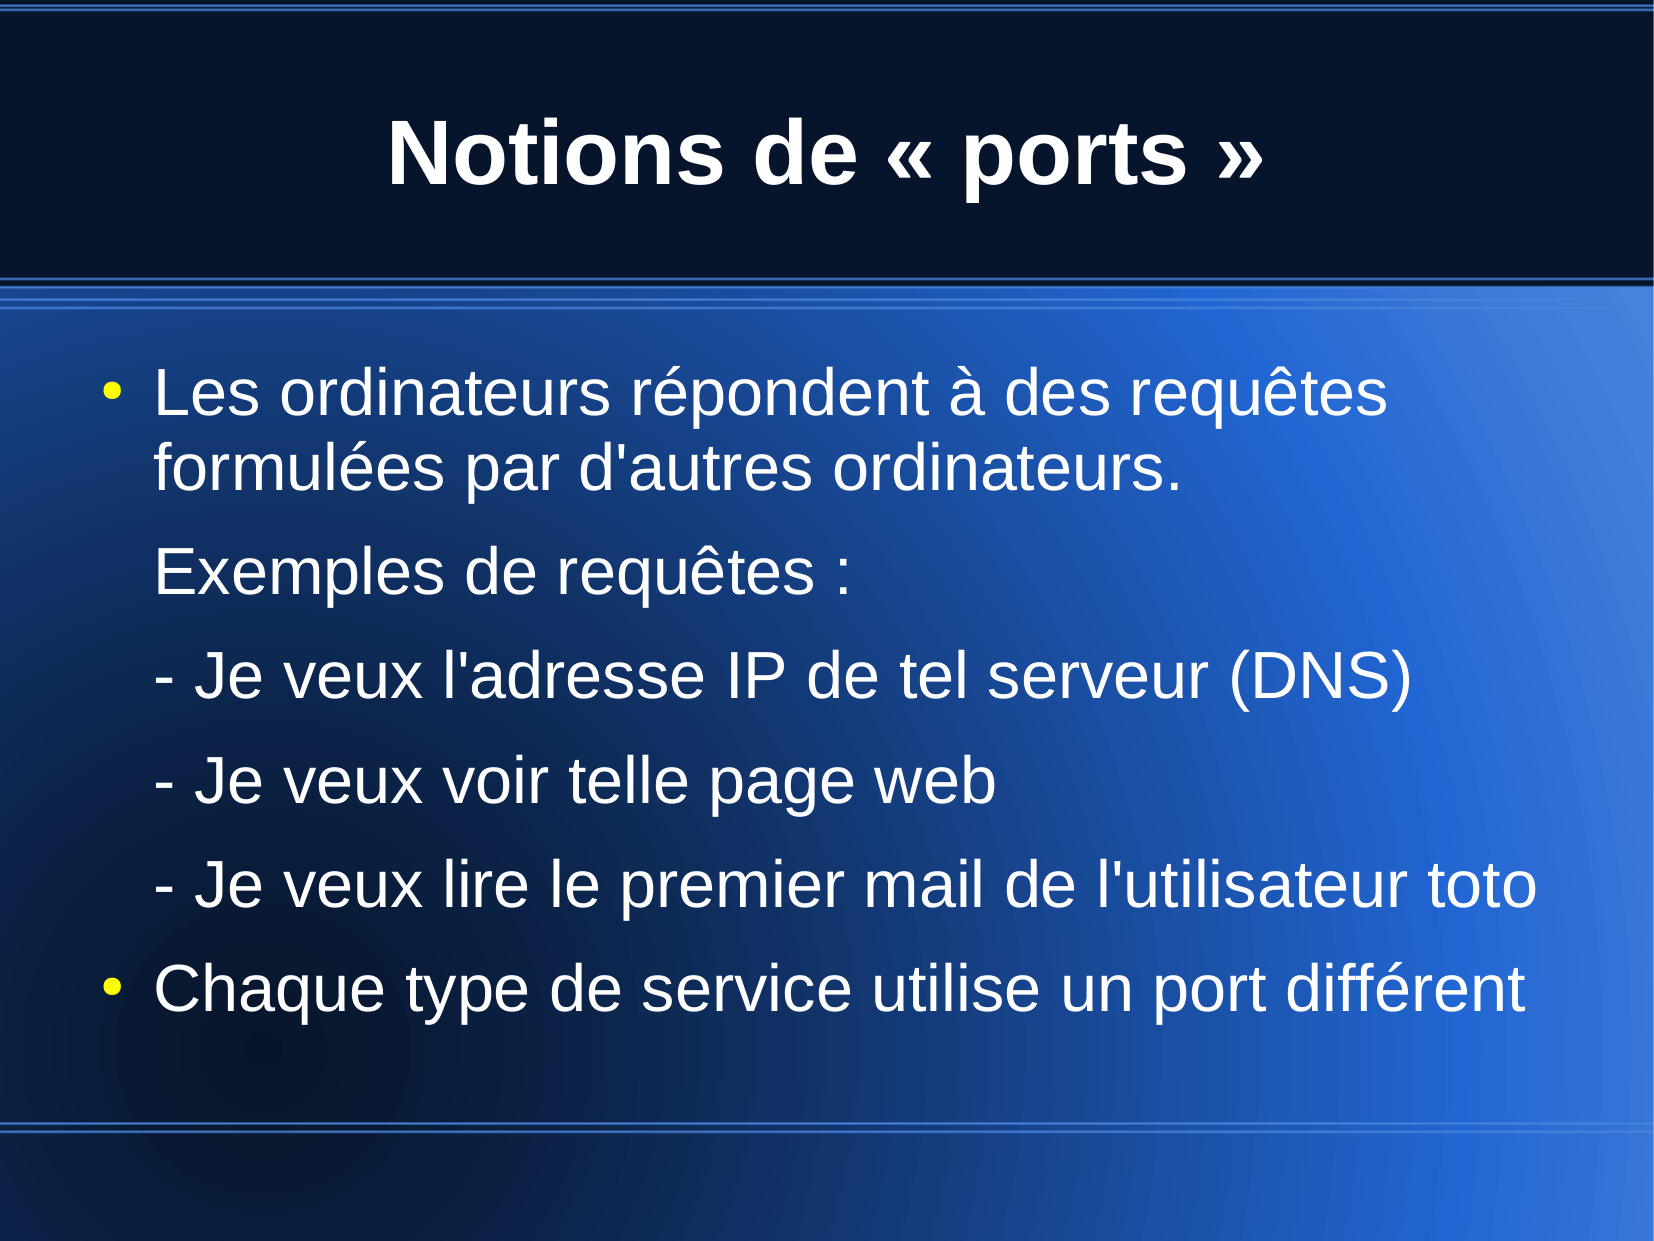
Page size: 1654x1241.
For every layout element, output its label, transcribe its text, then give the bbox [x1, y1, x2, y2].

title Notions de « ports » [82, 49, 1571, 257]
picture [0, 0, 1654, 1241]
list Les ordinateurs répondent à des requêtes formulées par d'autres ordinateurs. Exemples de requêtes : - Je veux l'adresse IP de tel serveur (DNS) - Je veux voir telle page web - Je veux lire le premier mail de l'utilisateur toto Chaque type de service utilise un port différent [82, 355, 1571, 1174]
